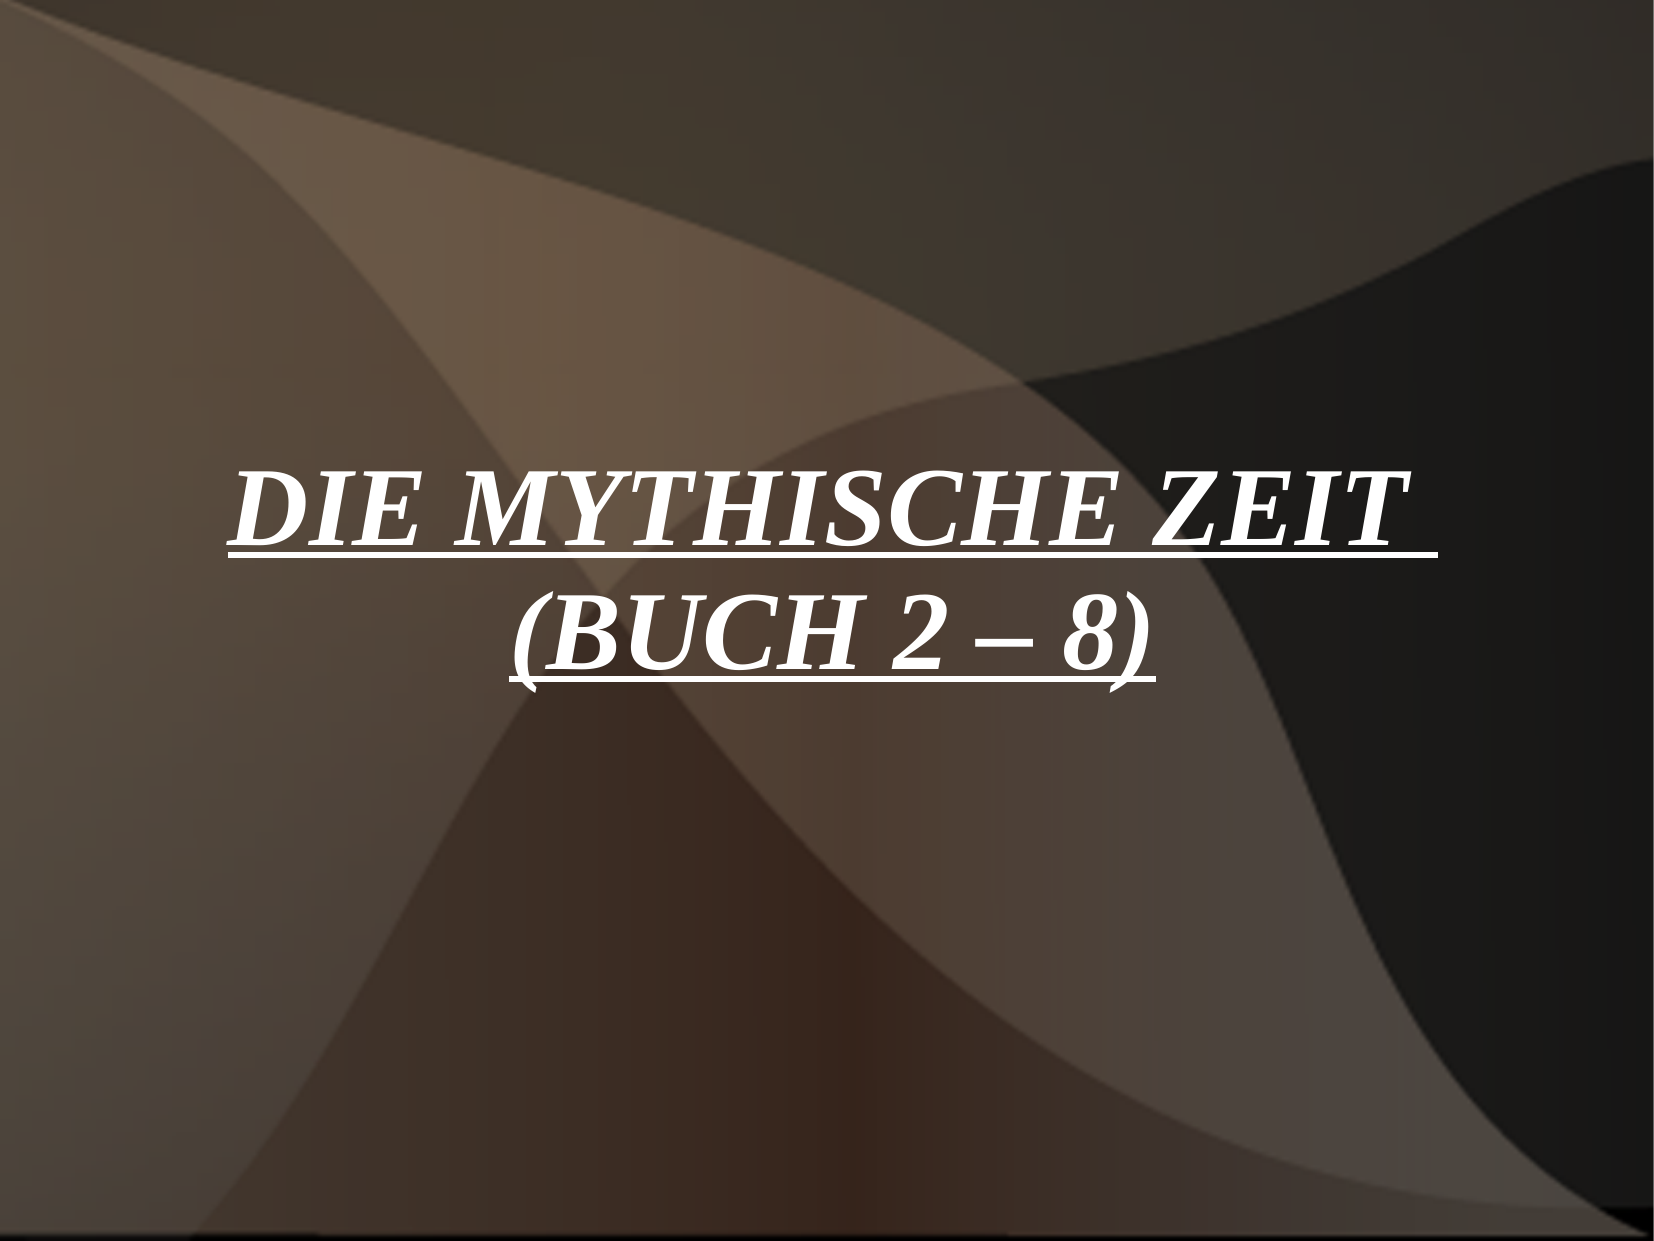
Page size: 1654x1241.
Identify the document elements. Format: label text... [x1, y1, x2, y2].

title DIE MYTHISCHE ZEIT (BUCH 2 – 8) [47, 445, 1619, 695]
picture [0, 0, 1654, 1241]
